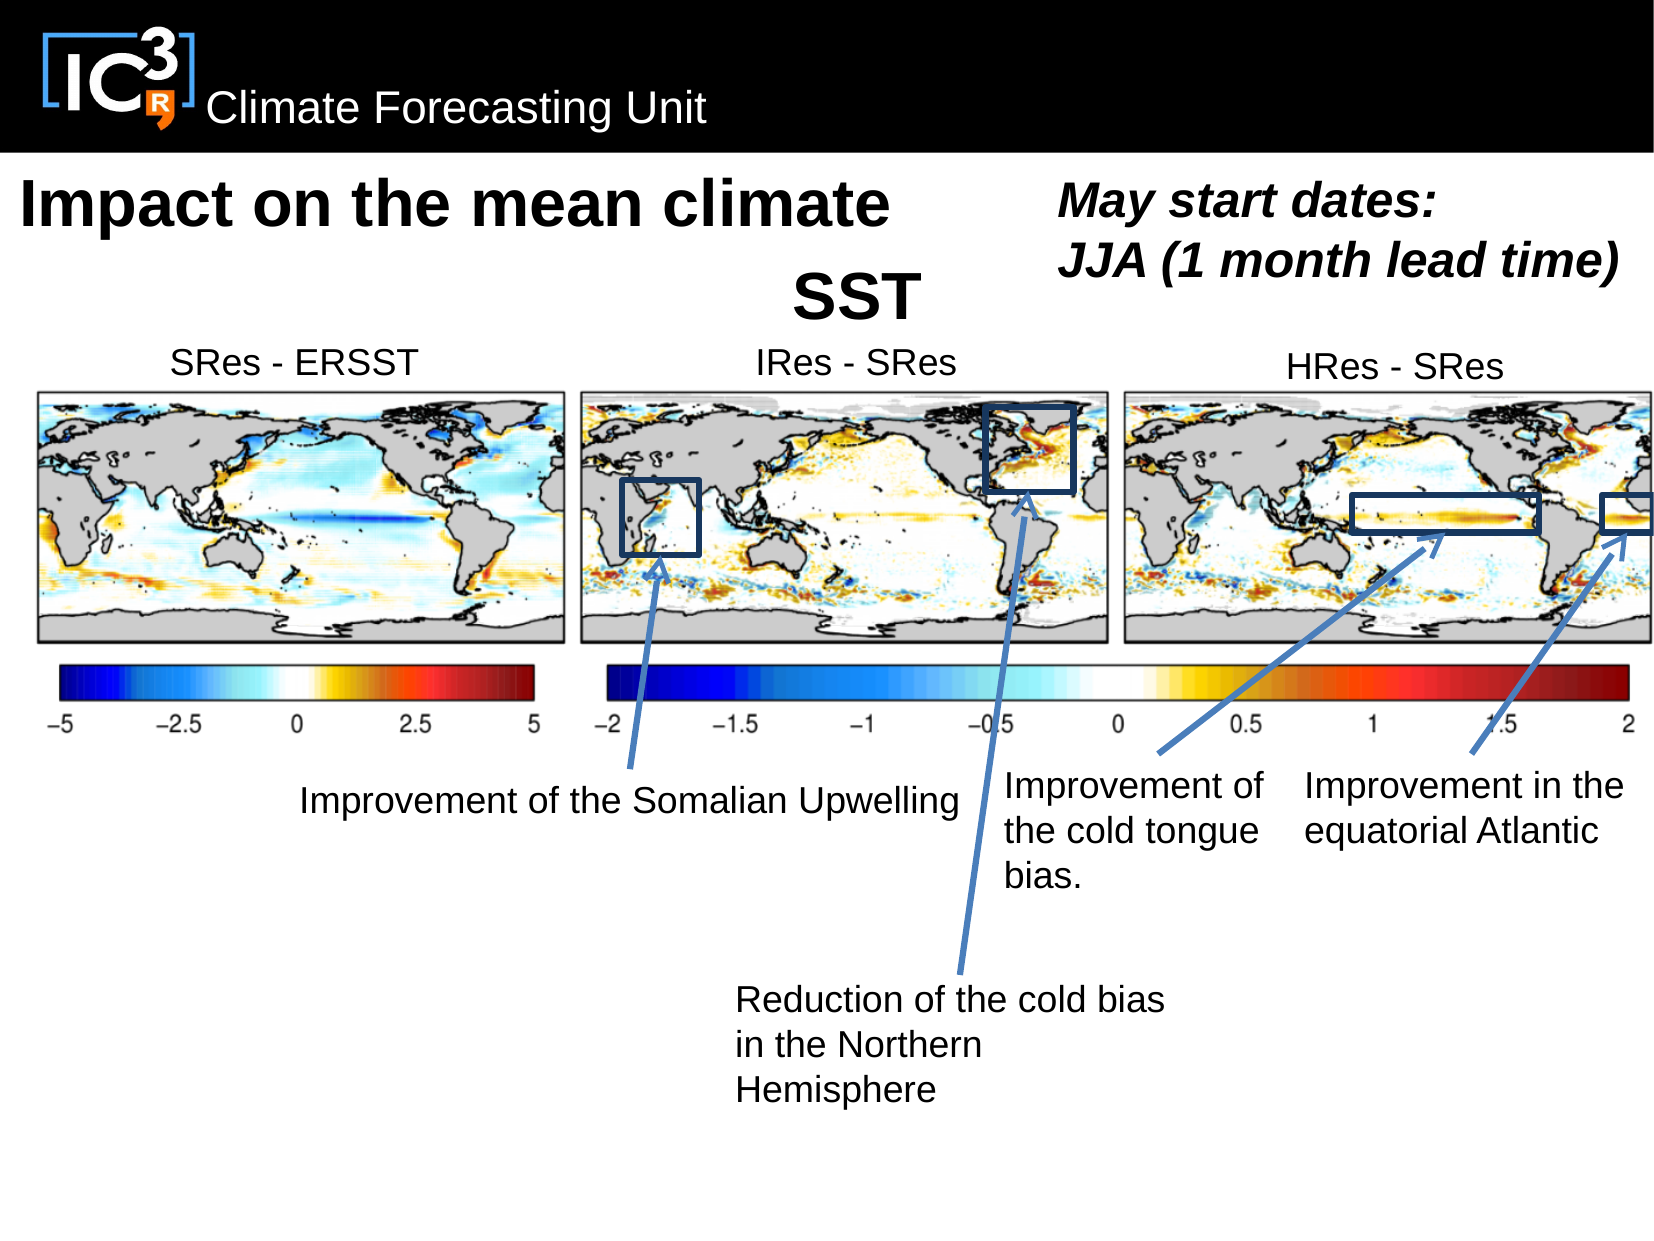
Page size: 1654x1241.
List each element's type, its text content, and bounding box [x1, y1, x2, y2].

text_box HRes - SRes [1467, 334, 1519, 395]
text_box [230, 0, 1654, 153]
text_box IRes - SRes [740, 330, 973, 391]
text_box Impact on the mean climate [4, 153, 190, 248]
picture [1605, 498, 1650, 529]
text_box May start dates: JJA (1 month lead time) [1467, 160, 1636, 295]
text_box Improvement in the equatorial Atlantic [1467, 753, 1654, 859]
picture [1467, 498, 1536, 529]
picture [1, 0, 230, 151]
text_box [0, 0, 190, 153]
picture [0, 382, 190, 745]
text_box Reduction of the cold bias in the Northern Hemisphere [720, 967, 1203, 1118]
picture [1467, 382, 1654, 745]
text_box Climate Forecasting Unit [190, 70, 1467, 1241]
text_box SRes - ERSST [154, 330, 190, 391]
